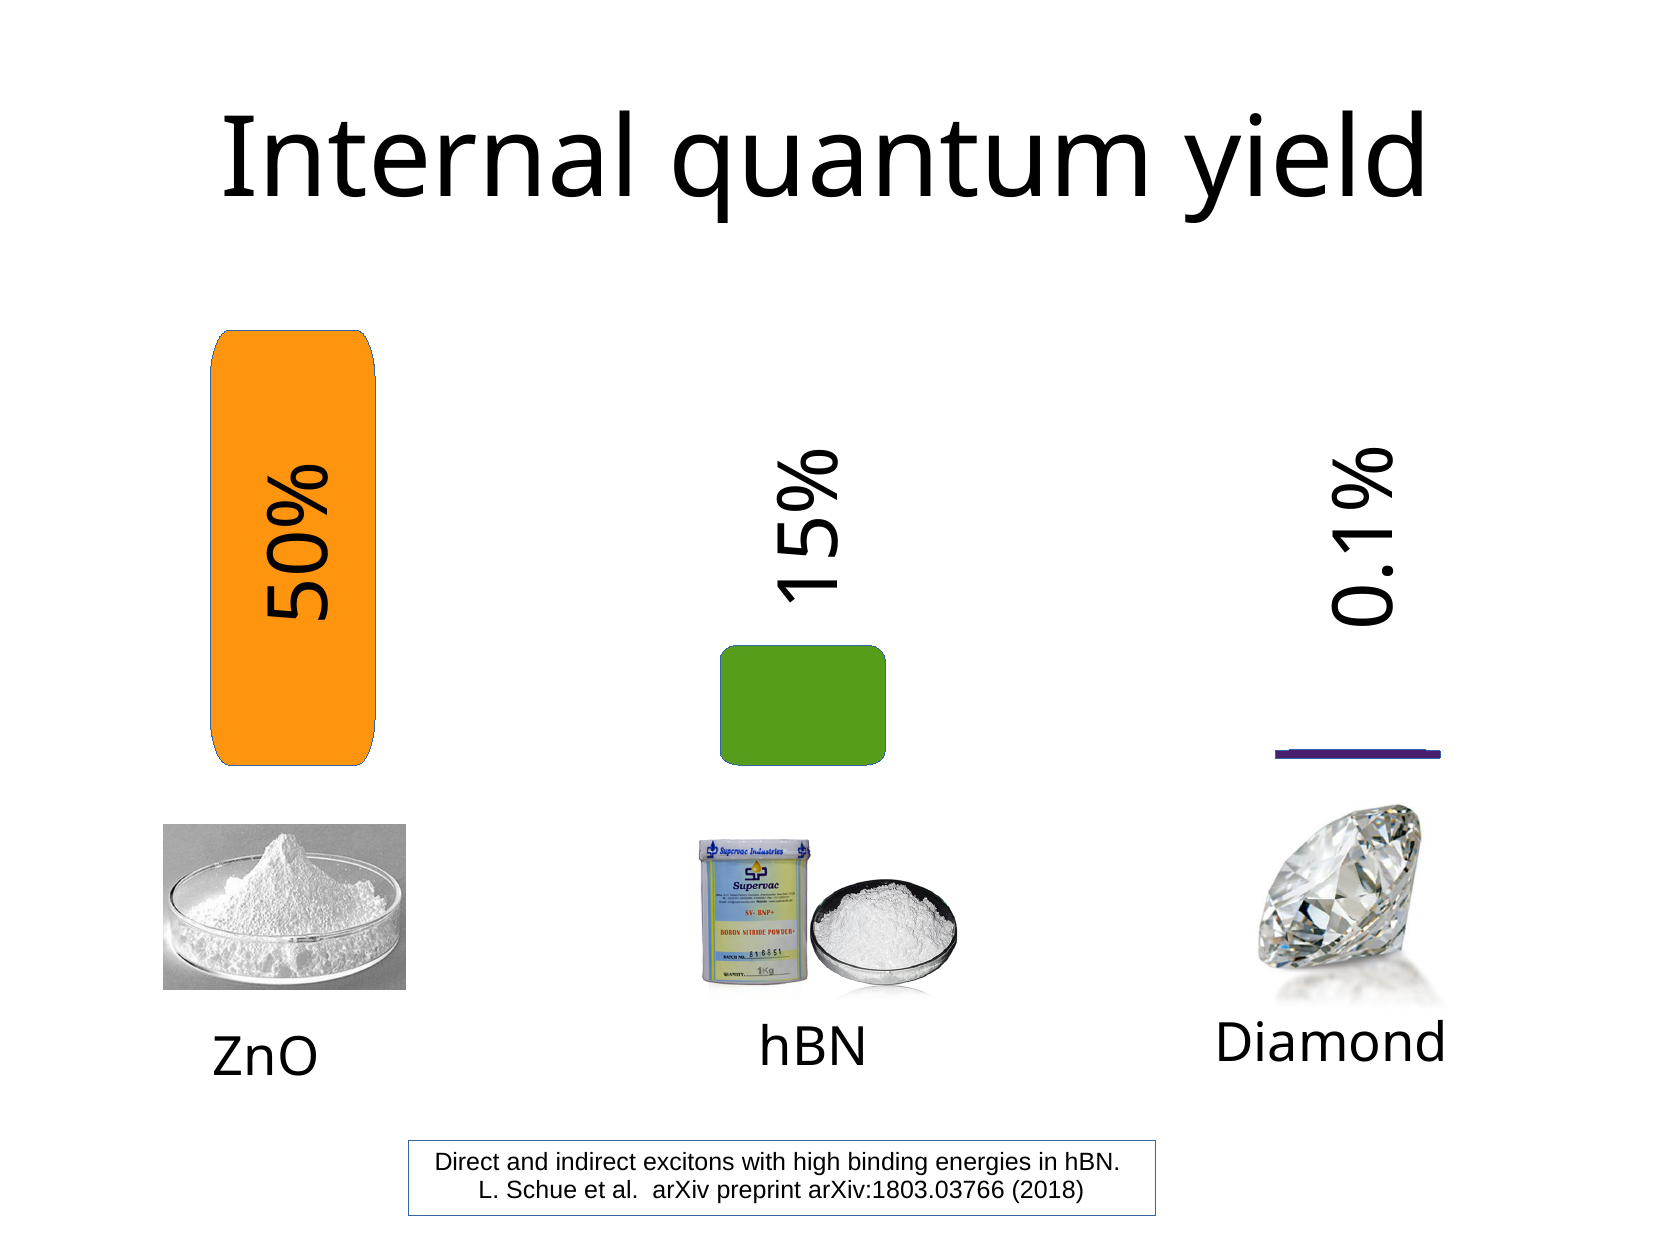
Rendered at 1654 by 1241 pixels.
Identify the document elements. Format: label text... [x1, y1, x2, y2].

text_box 0.1% [1305, 405, 1417, 669]
text_box ZnO [180, 989, 353, 1121]
picture [1097, 749, 1591, 1028]
picture [163, 824, 406, 990]
text_box Direct and indirect excitons with high binding energies in hBN. L. Schue et al. arXiv preprint arXiv:1803.03766 (2018) [408, 1140, 1156, 1216]
text_box [1275, 749, 1441, 759]
picture [694, 784, 961, 1051]
text_box 15% [750, 396, 862, 661]
text_box Diamond [1192, 975, 1471, 1107]
text_box [210, 330, 376, 766]
text_box 50% [240, 411, 352, 676]
text_box [720, 645, 886, 766]
title Internal quantum yield [82, 49, 1571, 257]
text_box hBN [727, 978, 901, 1111]
